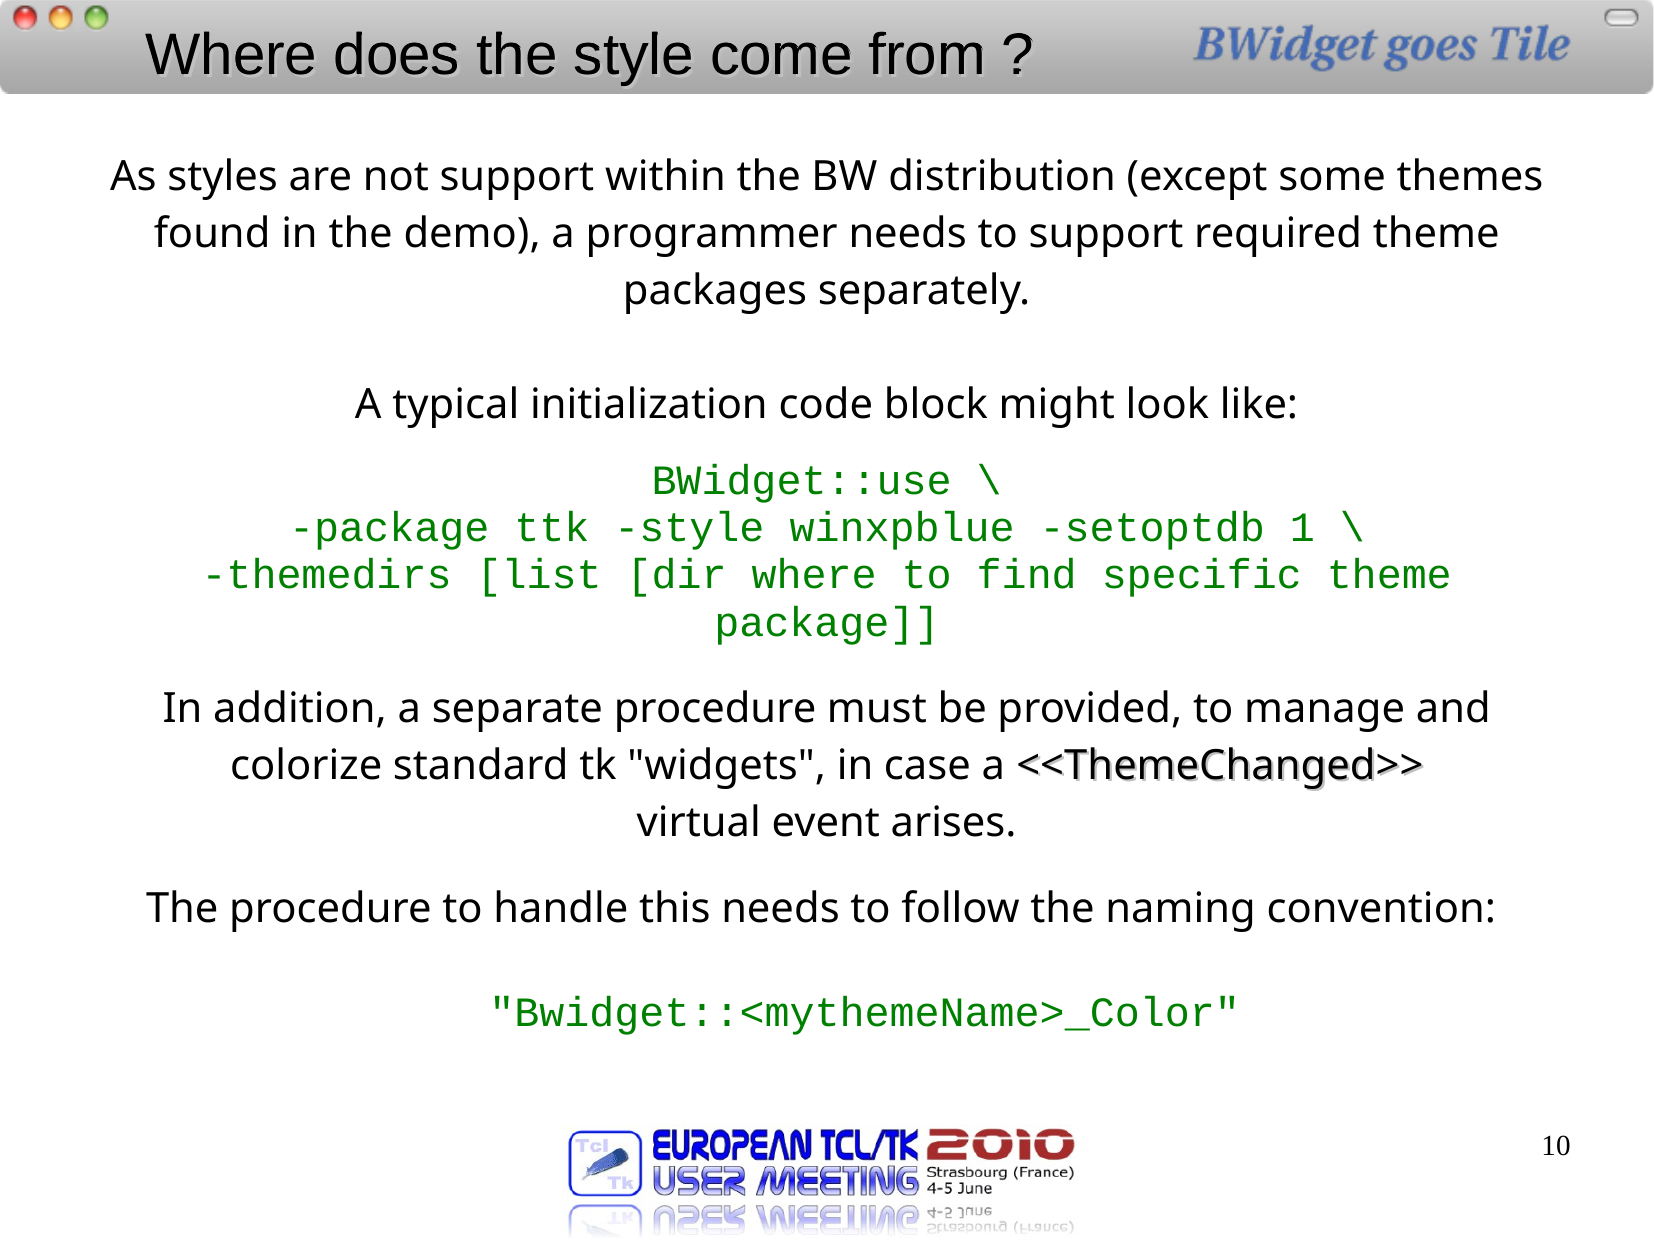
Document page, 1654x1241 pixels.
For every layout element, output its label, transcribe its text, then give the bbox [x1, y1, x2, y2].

subtitle As styles are not support within the BW distribution (except some themes found in the demo), a programmer needs to support required theme packages separately. A typical initialization code block might look like: BWidget::use \ -package ttk -style winxpblue -setoptdb 1 \ -themedirs [list [dir where to find specific theme package]] In addition, a separate procedure must be provided, to manage and colorize standard tk "widgets", in case a <<ThemeChanged>> virtual event arises. The procedure to handle this needs to follow the naming convention: "Bwidget::<mythemeName>_Color" [82, 129, 1571, 1113]
picture [562, 1124, 1088, 1238]
title Where does the style come from ? [145, 16, 1449, 92]
picture [0, 0, 1654, 94]
